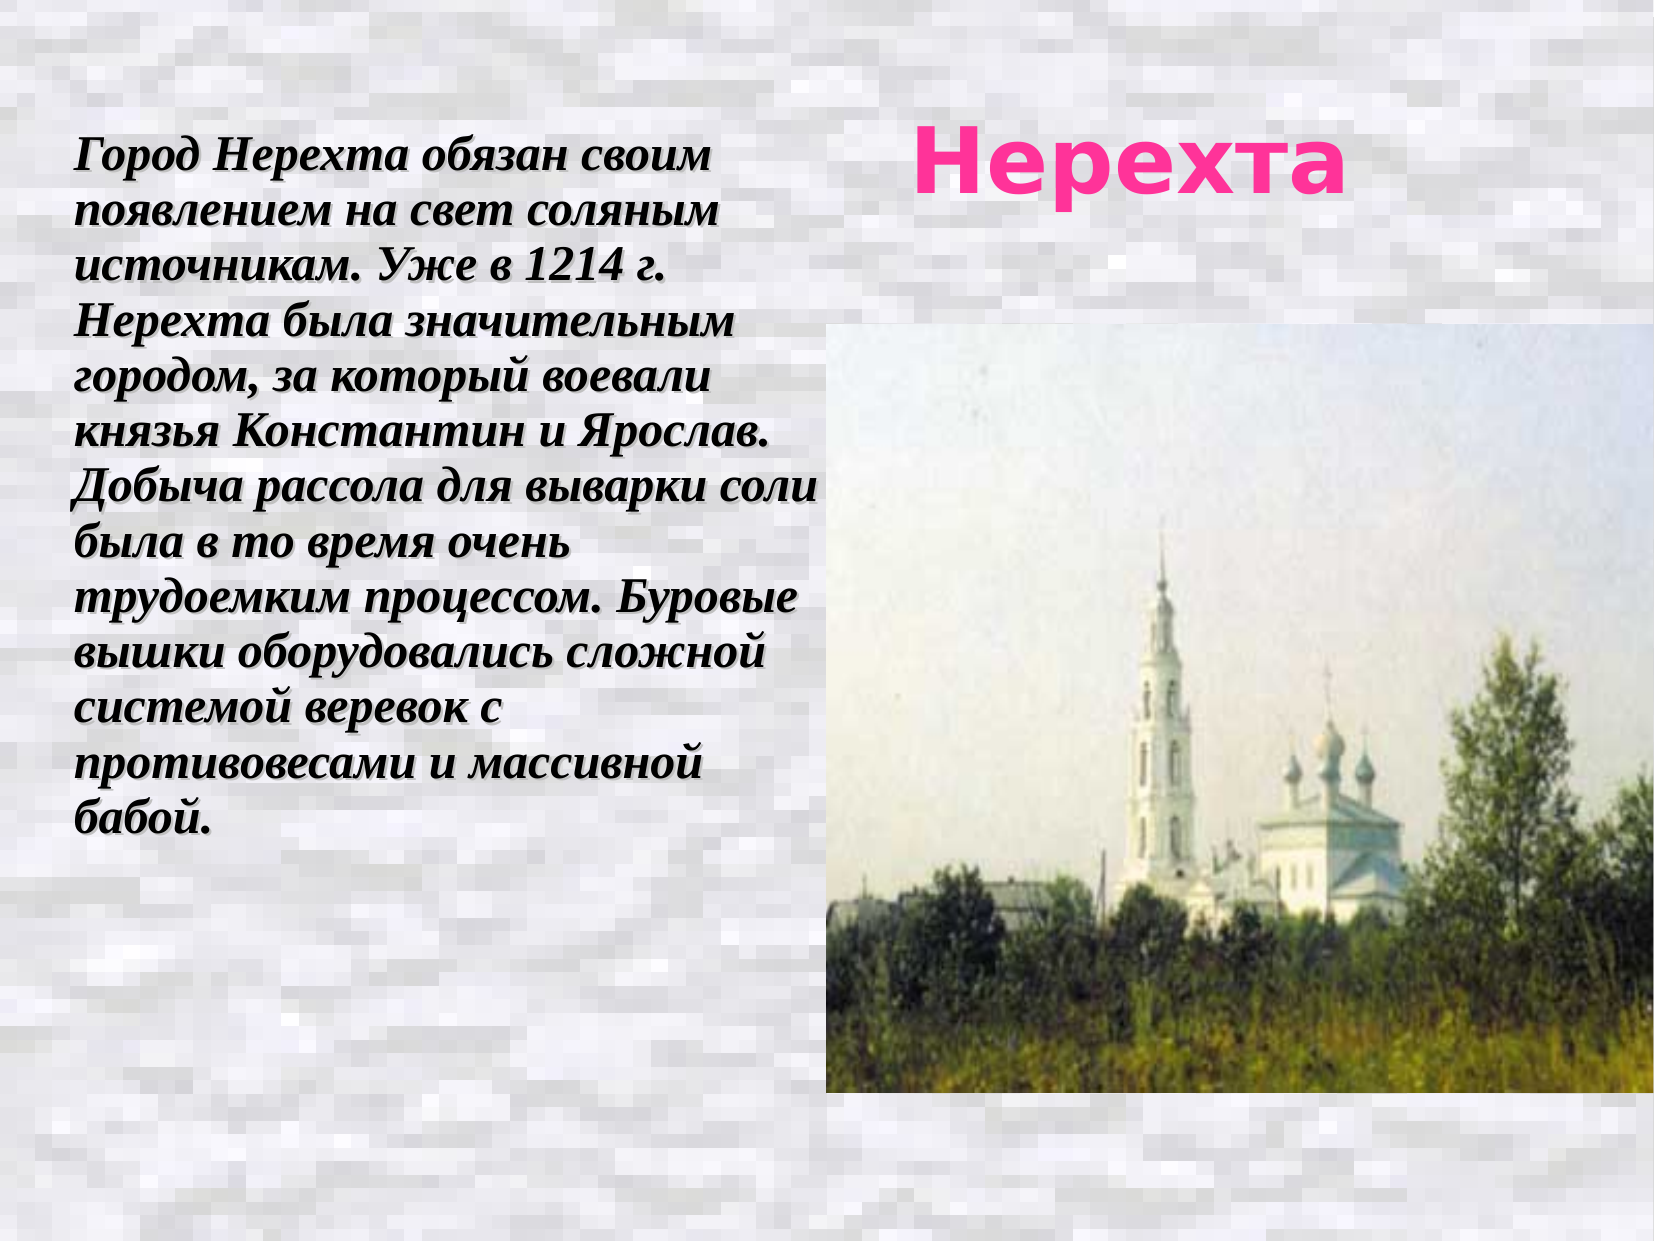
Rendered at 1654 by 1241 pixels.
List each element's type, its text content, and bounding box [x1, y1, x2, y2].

title Нерехта [123, 85, 1530, 324]
text_box Город Нерехта обязан своим появлением на свет соляным источникам. Уже в 1214 г. Нерехта была значительным городом, за который воевали князья Константин и Ярослав. Добыча рассола для выварки соли была в то время очень трудоемким процессом. Буровые вышки оборудовались сложной системой веревок с противовесами и массивной бабой. [58, 118, 853, 853]
picture [0, 0, 1654, 1241]
